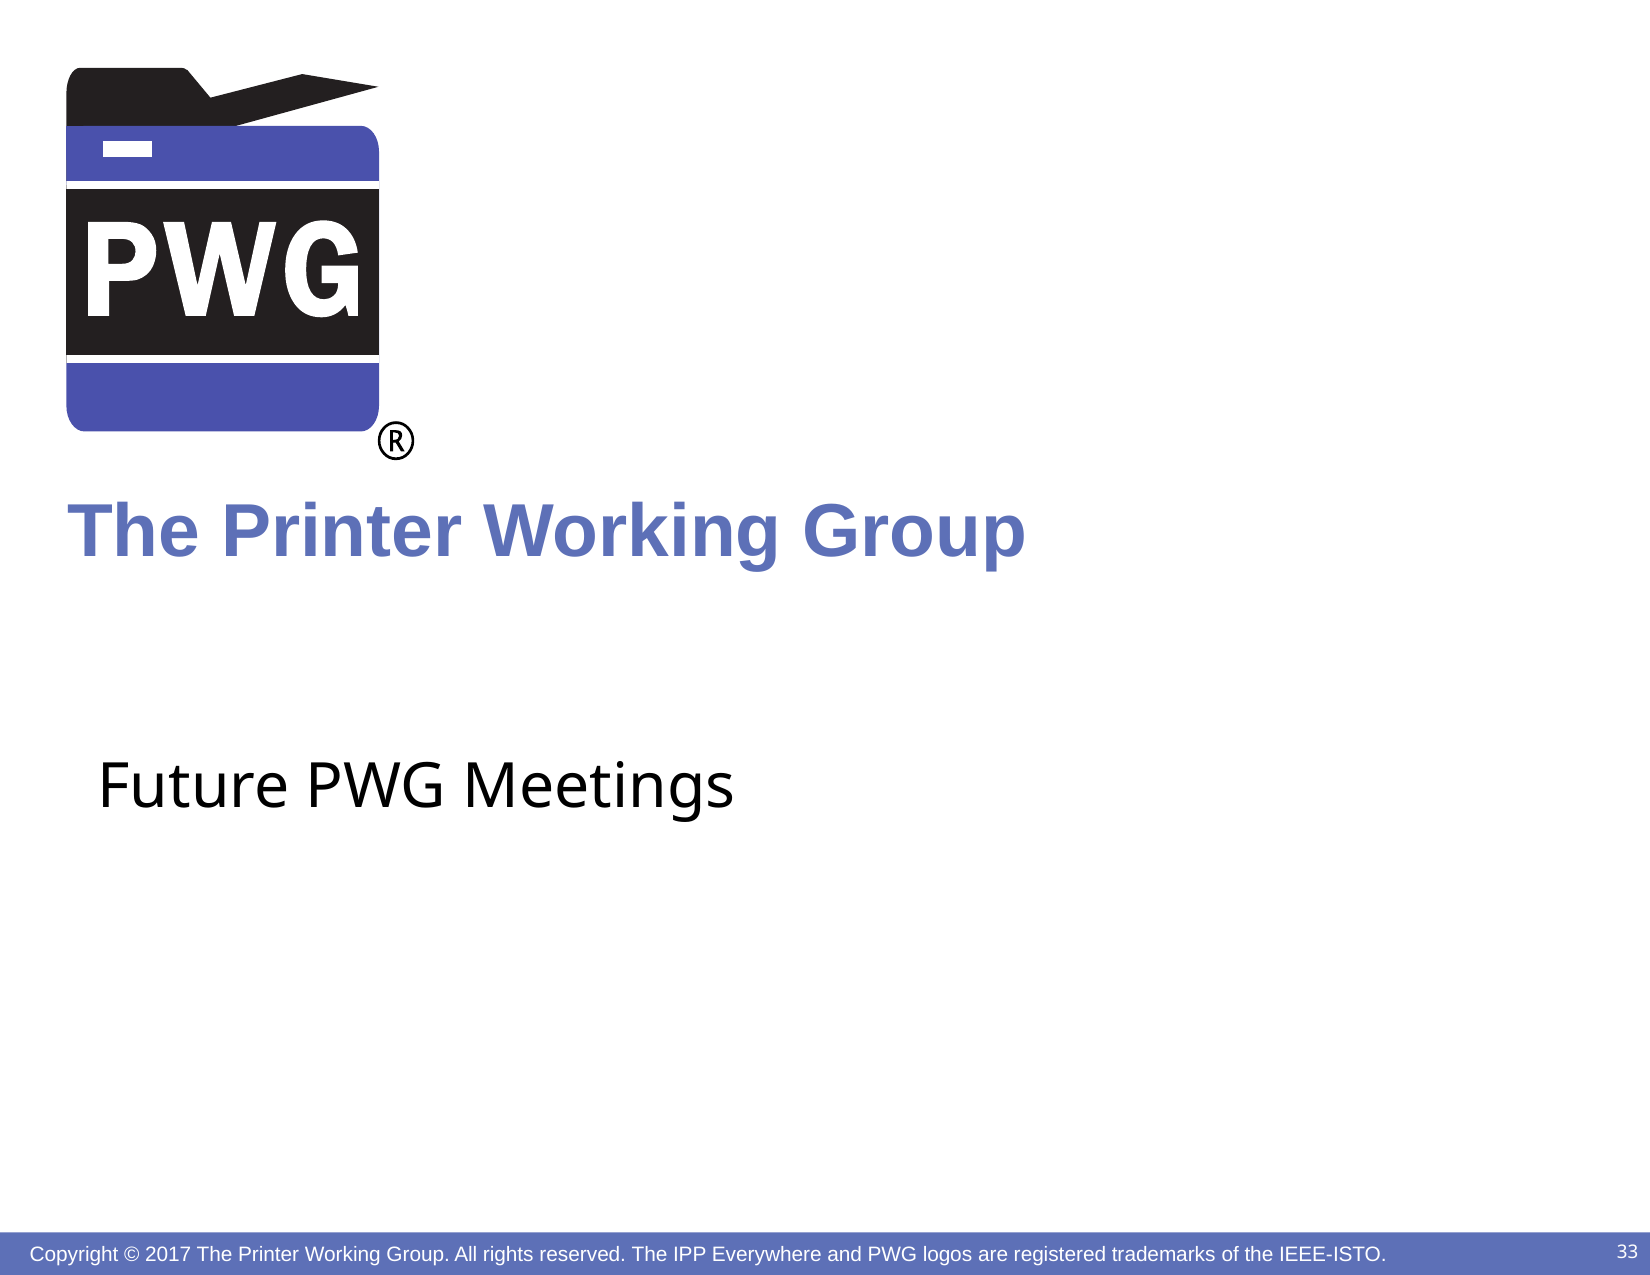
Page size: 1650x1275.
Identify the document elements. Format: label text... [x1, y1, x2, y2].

title Future PWG Meetings [82, 592, 1568, 829]
